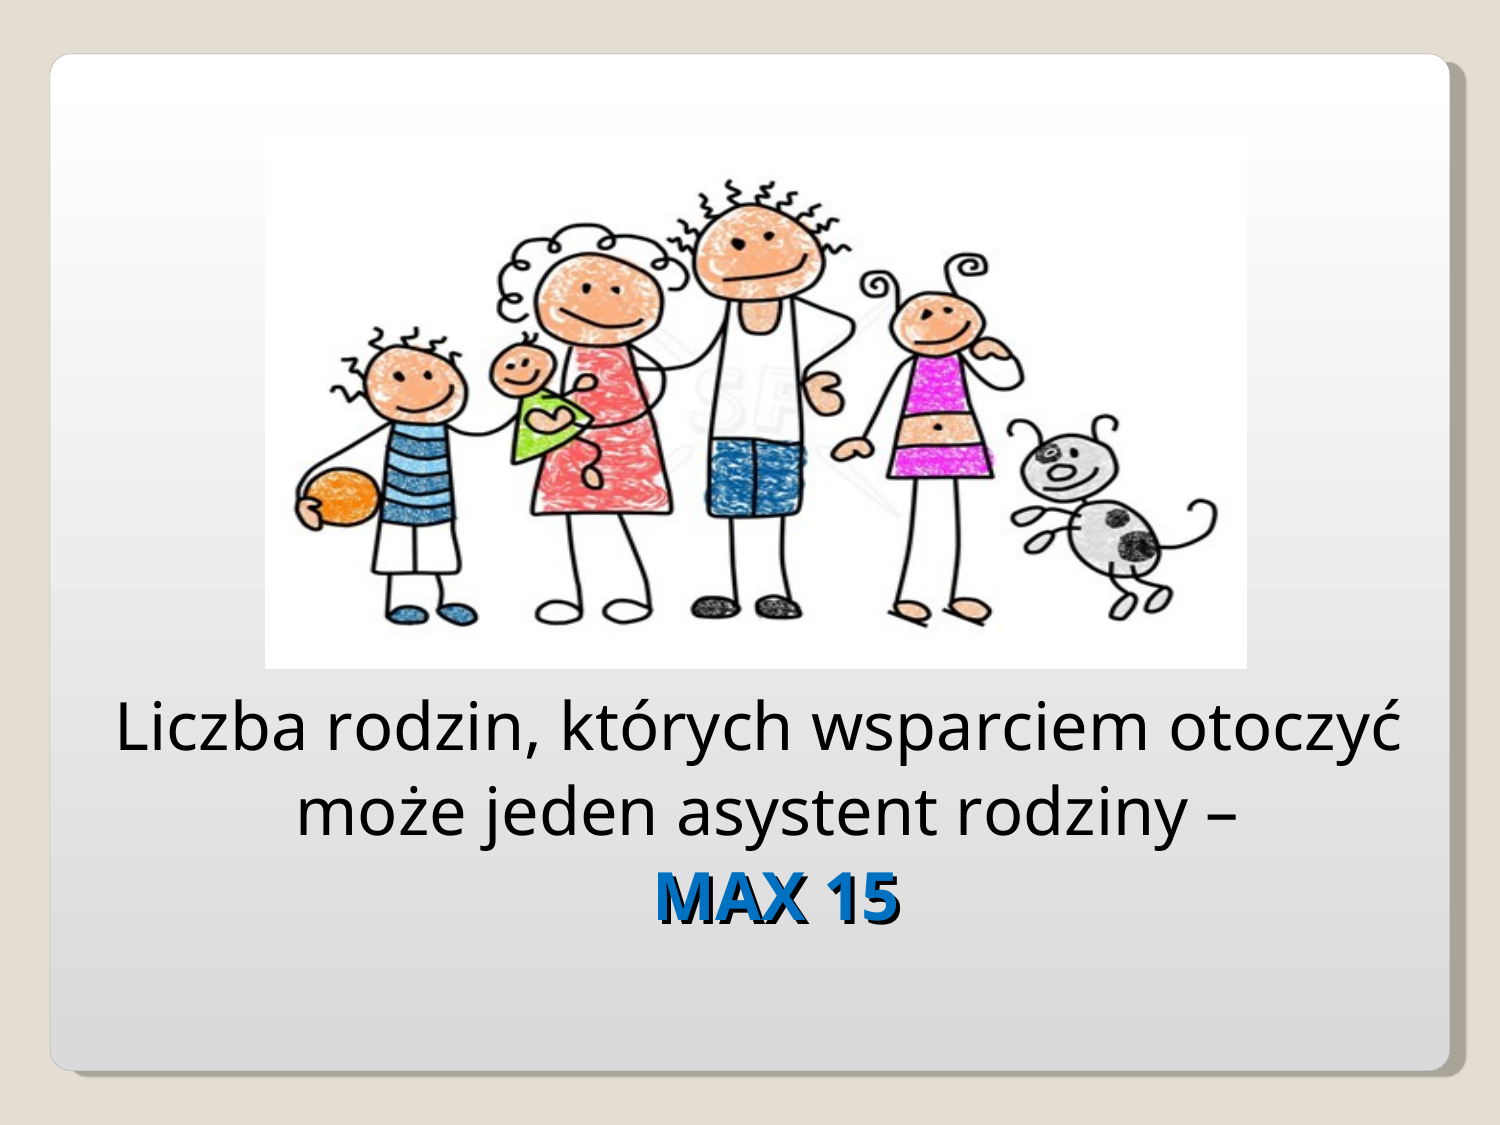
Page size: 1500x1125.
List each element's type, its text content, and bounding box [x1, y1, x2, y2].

picture [265, 137, 1247, 669]
text_box Liczba rodzin, których wsparciem otoczyć może jeden asystent rodziny – MAX 15 [24, 668, 1497, 943]
